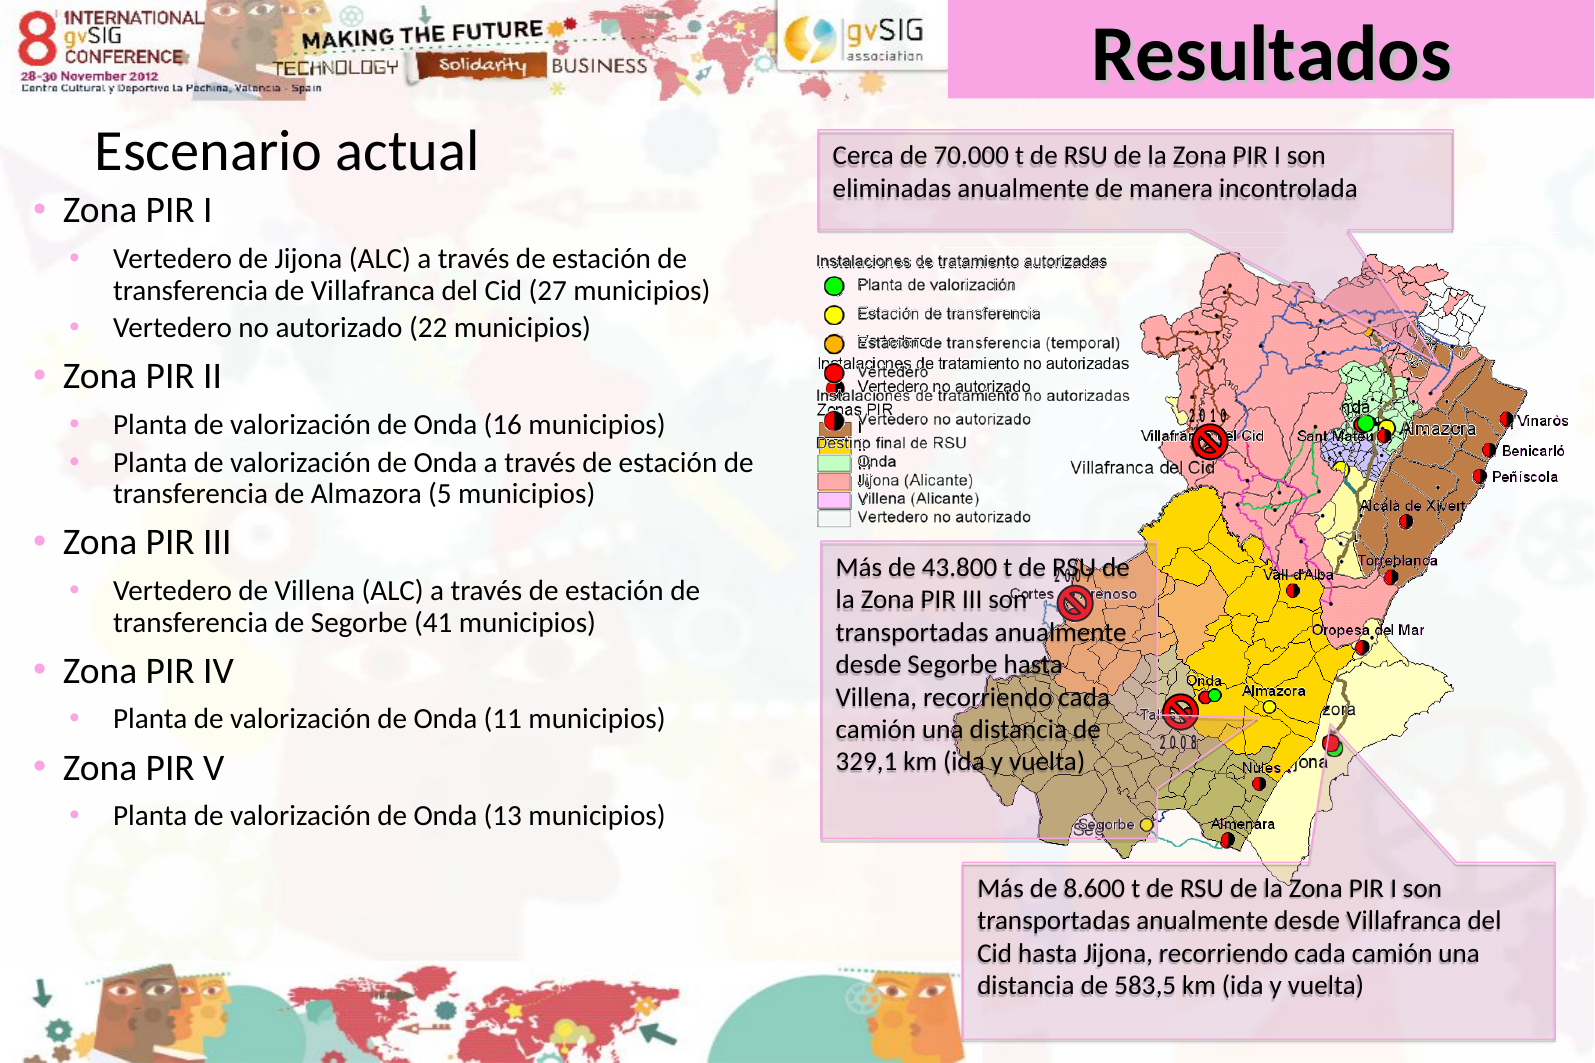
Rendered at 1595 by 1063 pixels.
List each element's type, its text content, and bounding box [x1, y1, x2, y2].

text_box Cerca de 70.000 t de RSU de la Zona PIR I son eliminadas anualmente de manera incontrolada [818, 129, 1454, 363]
text_box Zona PIR I Vertedero de Jijona (ALC) a través de estación de transferencia de Villafranca del Cid (27 municipios) Vertedero no autorizado (22 municipios) Zona PIR II Planta de valorización de Onda (16 municipios) Planta de valorización de Onda a través de estación de transferencia de Almazora (5 municipios) Zona PIR III Vertedero de Villena (ALC) a través de estación de transferencia de Segorbe (41 municipios) Zona PIR IV Planta de valorización de Onda (11 municipios) Zona PIR V Planta de valorización de Onda (13 municipios) [27, 184, 804, 838]
list Escenario actual [79, 112, 1545, 191]
picture [0, 0, 1595, 1063]
text_box Más de 8.600 t de RSU de la Zona PIR I son transportadas anualmente desde Villafranca del Cid hasta Jijona, recorriendo cada camión una distancia de 583,5 km (ida y vuelta) [962, 723, 1556, 1040]
text_box Más de 43.800 t de RSU de la Zona PIR III son transportadas anualmente desde Segorbe hasta Villena, recorriendo cada camión una distancia de 329,1 km (ida y vuelta) [820, 541, 1259, 839]
text_box Resultados [947, 0, 1595, 99]
